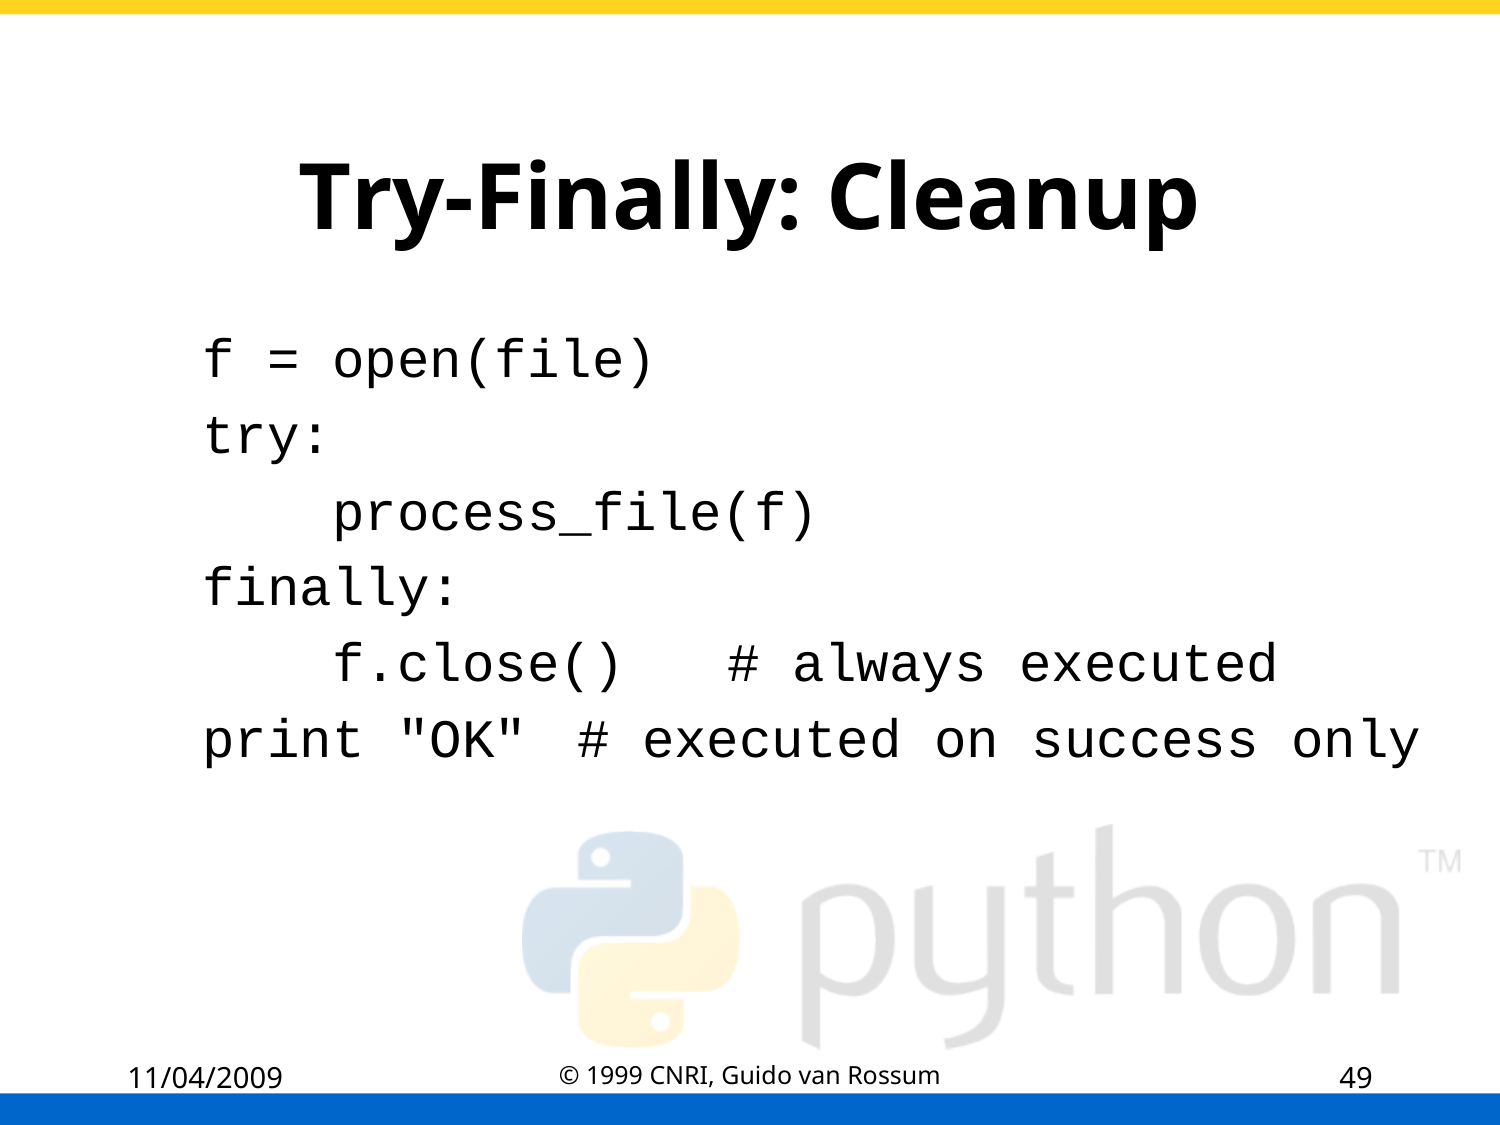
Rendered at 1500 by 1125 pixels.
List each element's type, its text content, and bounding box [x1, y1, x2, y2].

list f = open(file) try: process_file(f) finally: f.close() # always executed print "OK" # executed on success only [112, 324, 1500, 1001]
title Try-Finally: Cleanup [112, 99, 1388, 288]
